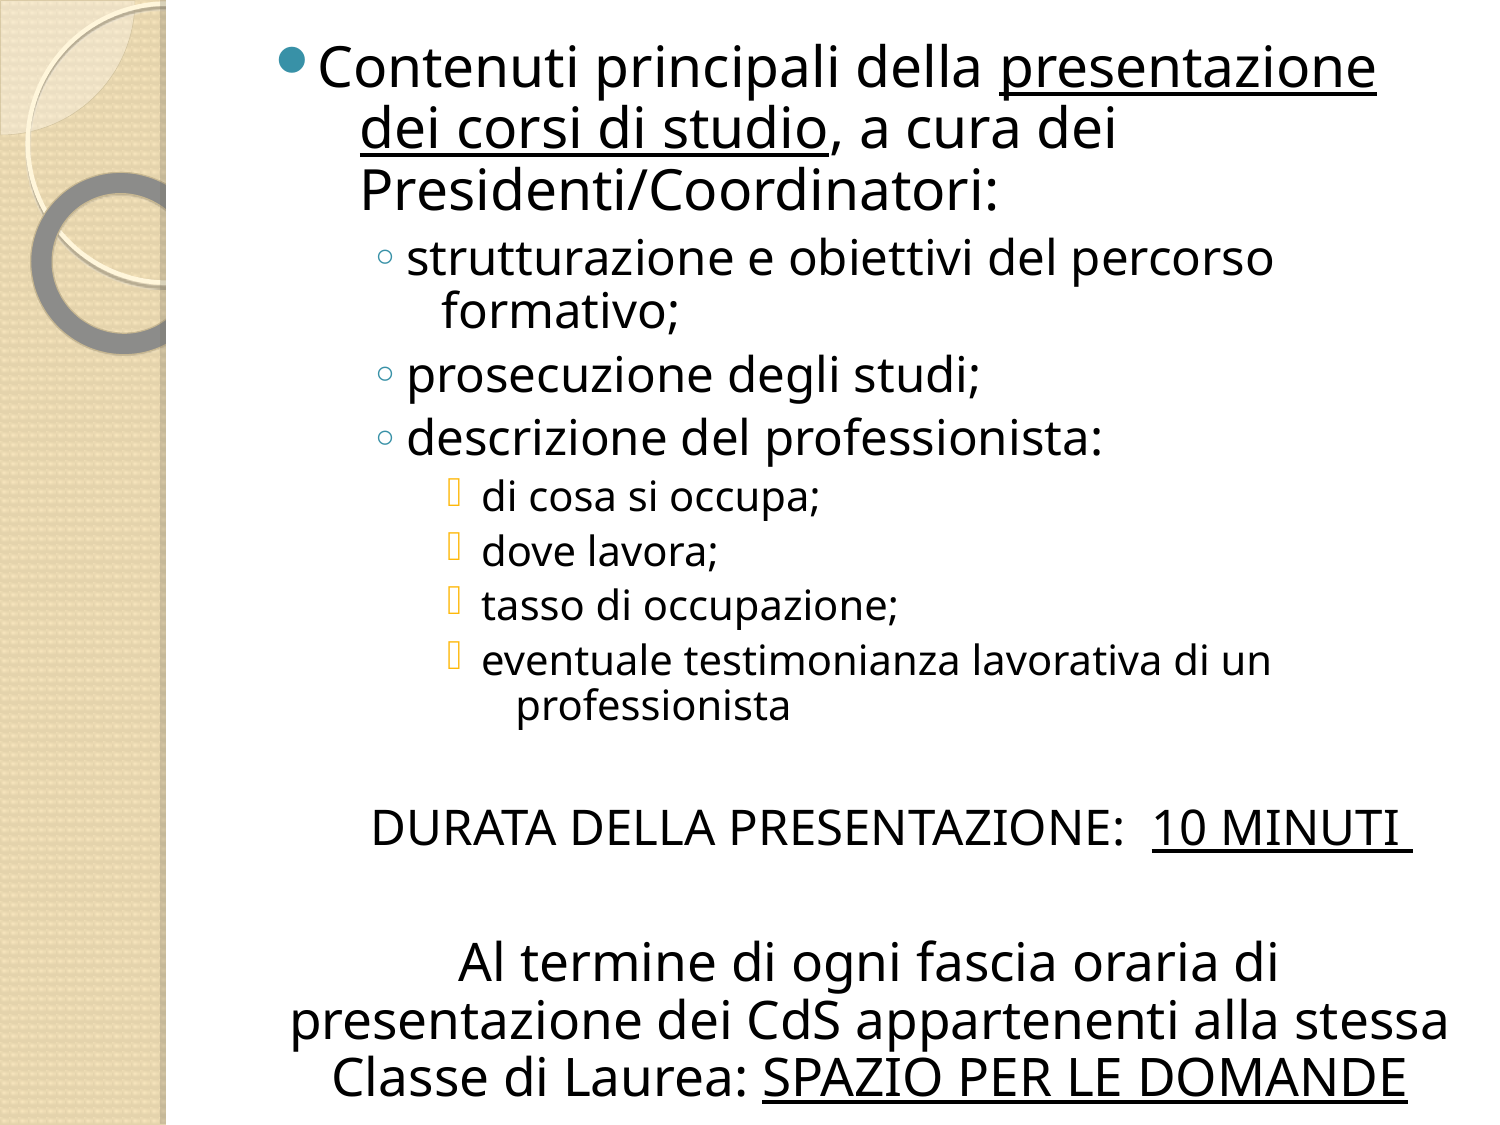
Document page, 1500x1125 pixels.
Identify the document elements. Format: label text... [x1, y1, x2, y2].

list Contenuti principali della presentazione dei corsi di studio, a cura dei Presidenti/Coordinatori: strutturazione e obiettivi del percorso formativo; prosecuzione degli studi; descrizione del professionista: di cosa si occupa; dove lavora; tasso di occupazione; eventuale testimonianza lavorativa di un professionista DURATA DELLA PRESENTAZIONE: 10 MINUTI Al termine di ogni fascia oraria di presentazione dei CdS appartenenti alla stessa Classe di Laurea: SPAZIO PER LE DOMANDE [235, 30, 1466, 1125]
